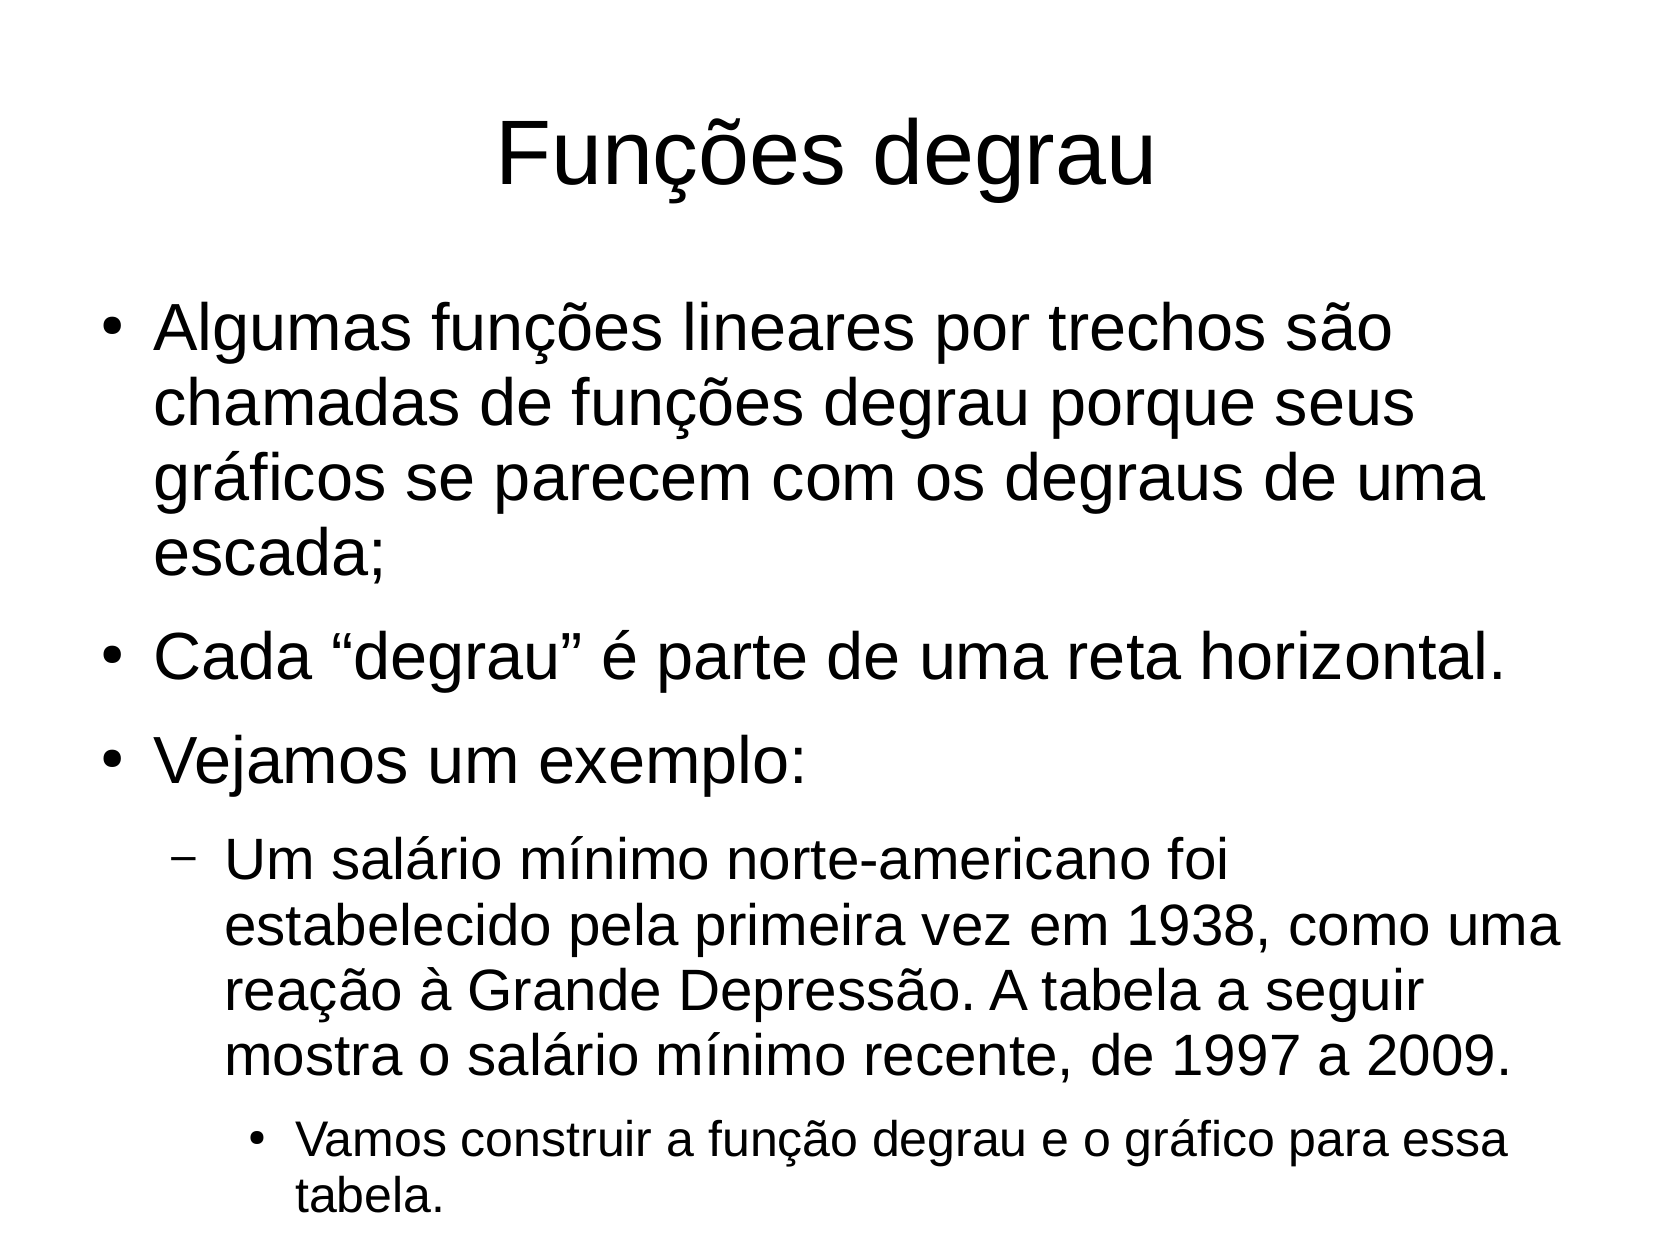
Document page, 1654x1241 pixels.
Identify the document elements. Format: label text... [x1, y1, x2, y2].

list Algumas funções lineares por trechos são chamadas de funções degrau porque seus gráficos se parecem com os degraus de uma escada; Cada “degrau” é parte de uma reta horizontal. Vejamos um exemplo: Um salário mínimo norte-americano foi estabelecido pela primeira vez em 1938, como uma reação à Grande Depressão. A tabela a seguir mostra o salário mínimo recente, de 1997 a 2009. Vamos construir a função degrau e o gráfico para essa tabela. [82, 290, 1571, 1010]
title Funções degrau [82, 49, 1571, 257]
